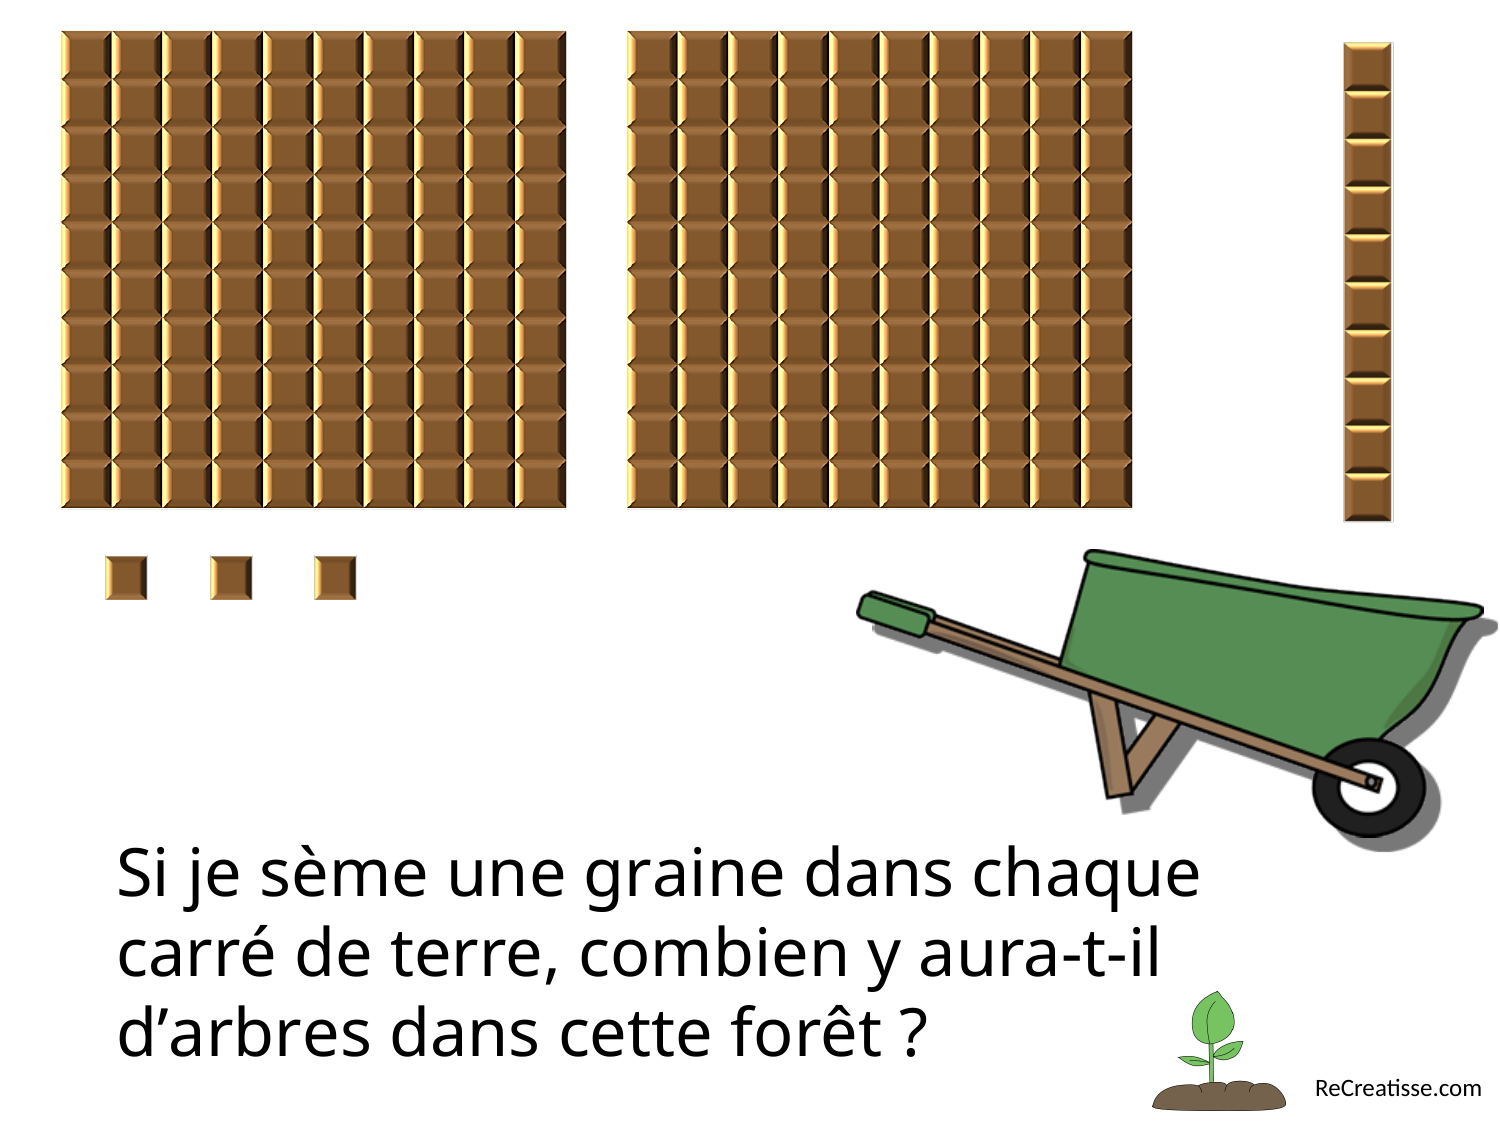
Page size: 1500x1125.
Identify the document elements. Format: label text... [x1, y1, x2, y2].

picture [313, 554, 358, 601]
picture [58, 28, 569, 510]
picture [209, 554, 254, 601]
picture [856, 549, 1484, 838]
text_box Si je sème une graine dans chaque carré de terre, combien y aura-t-il d’arbres dans cette forêt ? [101, 823, 1219, 1078]
text_box ReCreatisse.com [1300, 1064, 1498, 1109]
picture [1342, 41, 1394, 524]
picture [1152, 991, 1286, 1111]
picture [104, 554, 149, 601]
picture [624, 28, 1135, 510]
